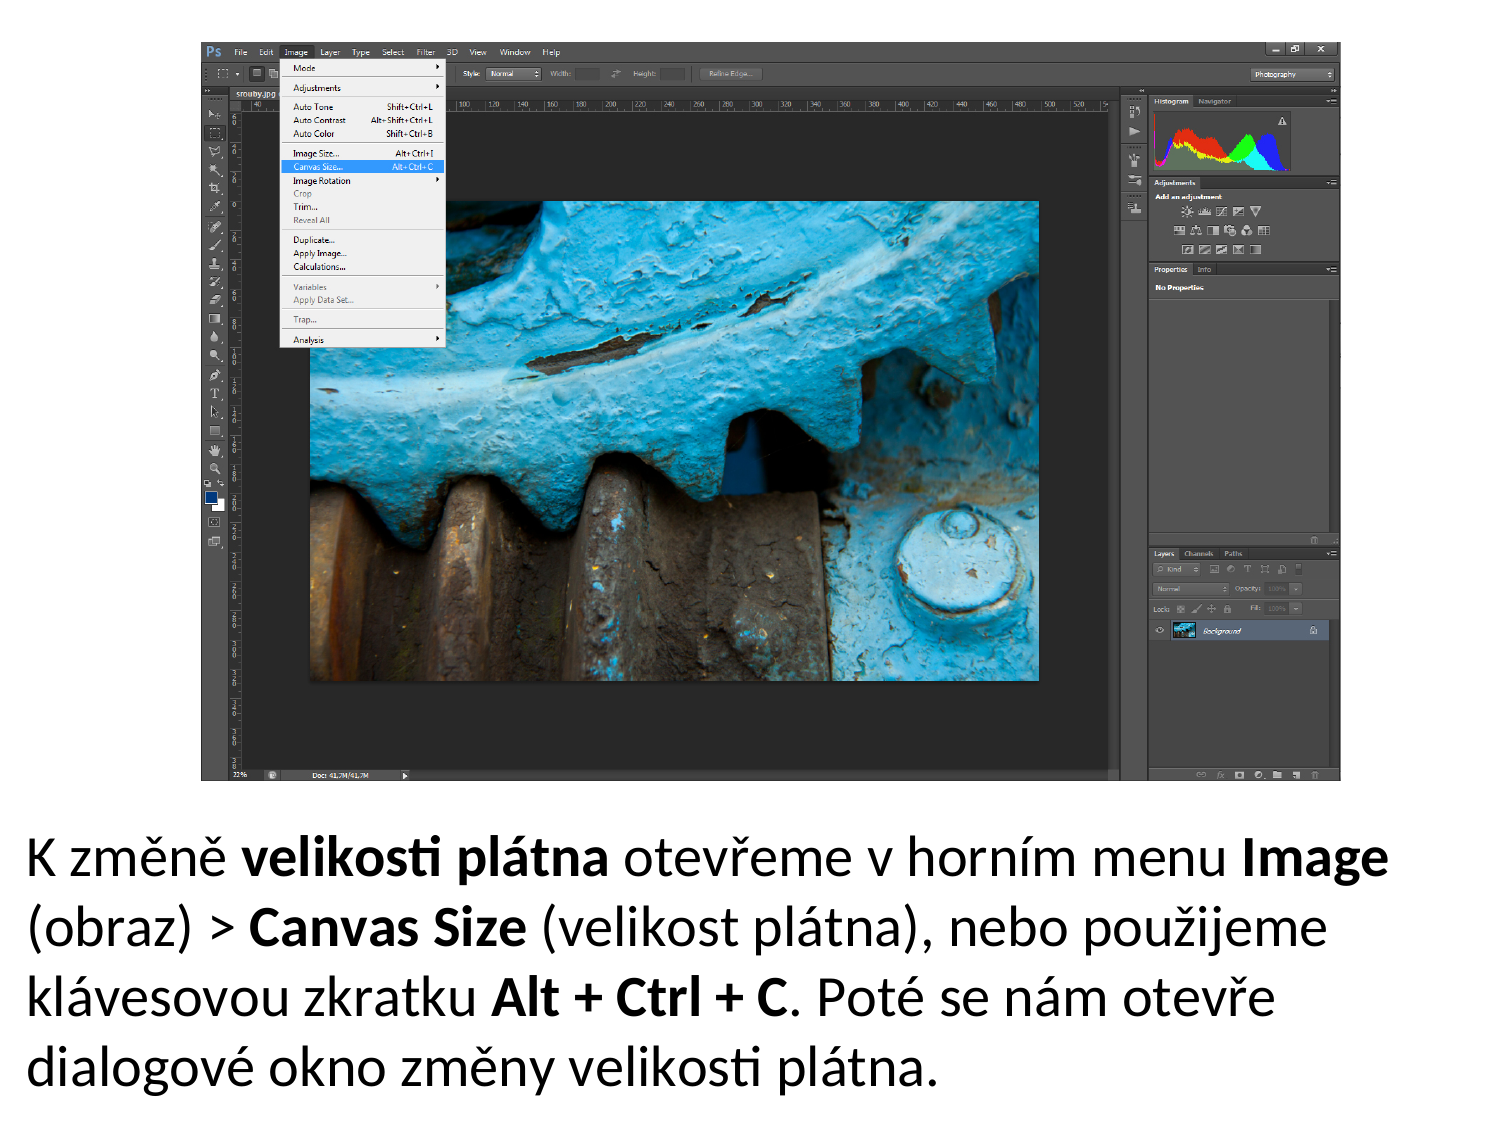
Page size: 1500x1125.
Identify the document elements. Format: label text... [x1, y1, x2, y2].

picture [201, 42, 1341, 782]
text_box K změně velikosti plátna otevřeme v horním menu Image (obraz) > Canvas Size (velikost plátna), nebo použijeme klávesovou zkratku Alt + Ctrl + C. Poté se nám otevře dialogové okno změny velikosti plátna. [11, 810, 1483, 1106]
